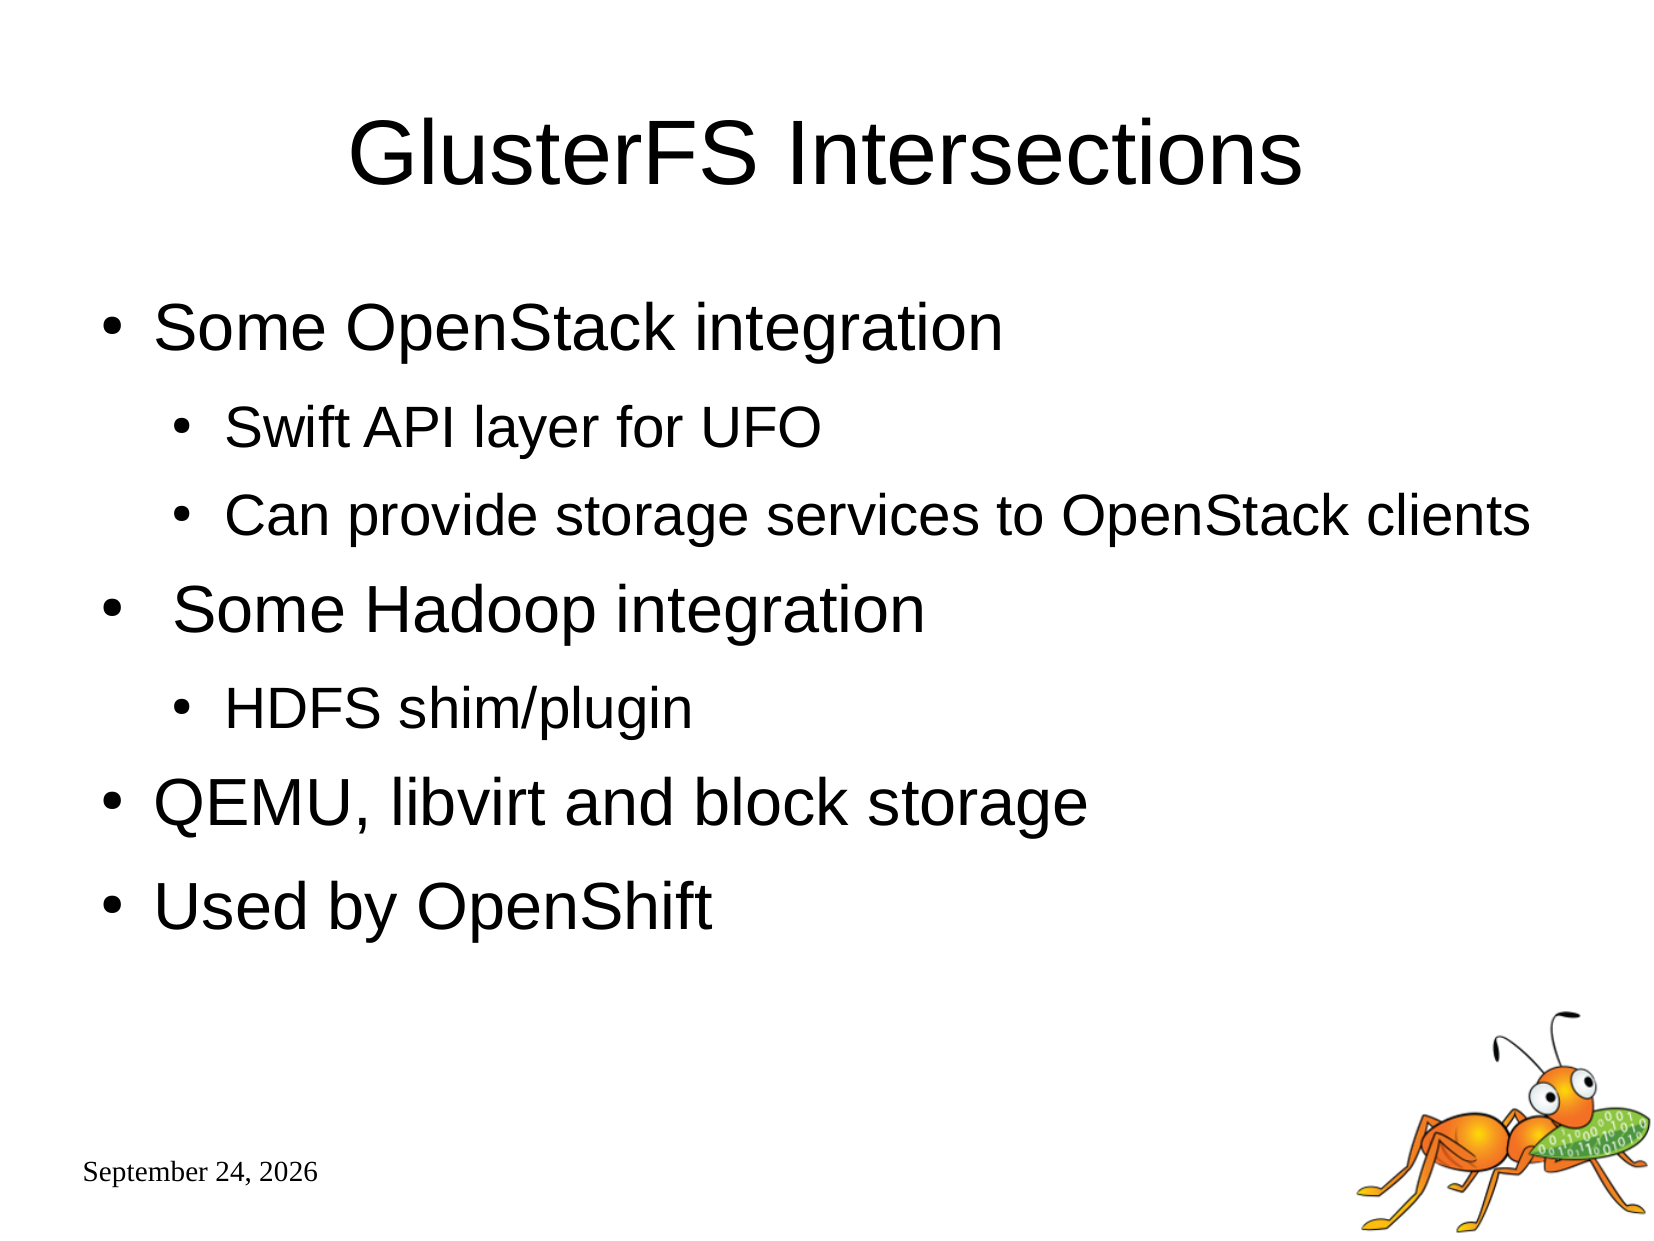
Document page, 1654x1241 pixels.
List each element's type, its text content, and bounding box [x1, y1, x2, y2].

list Some OpenStack integration Swift API layer for UFO Can provide storage services to OpenStack clients Some Hadoop integration HDFS shim/plugin QEMU, libvirt and block storage Used by OpenShift [82, 290, 1571, 1171]
title GlusterFS Intersections [82, 49, 1571, 257]
picture [1353, 1009, 1654, 1235]
